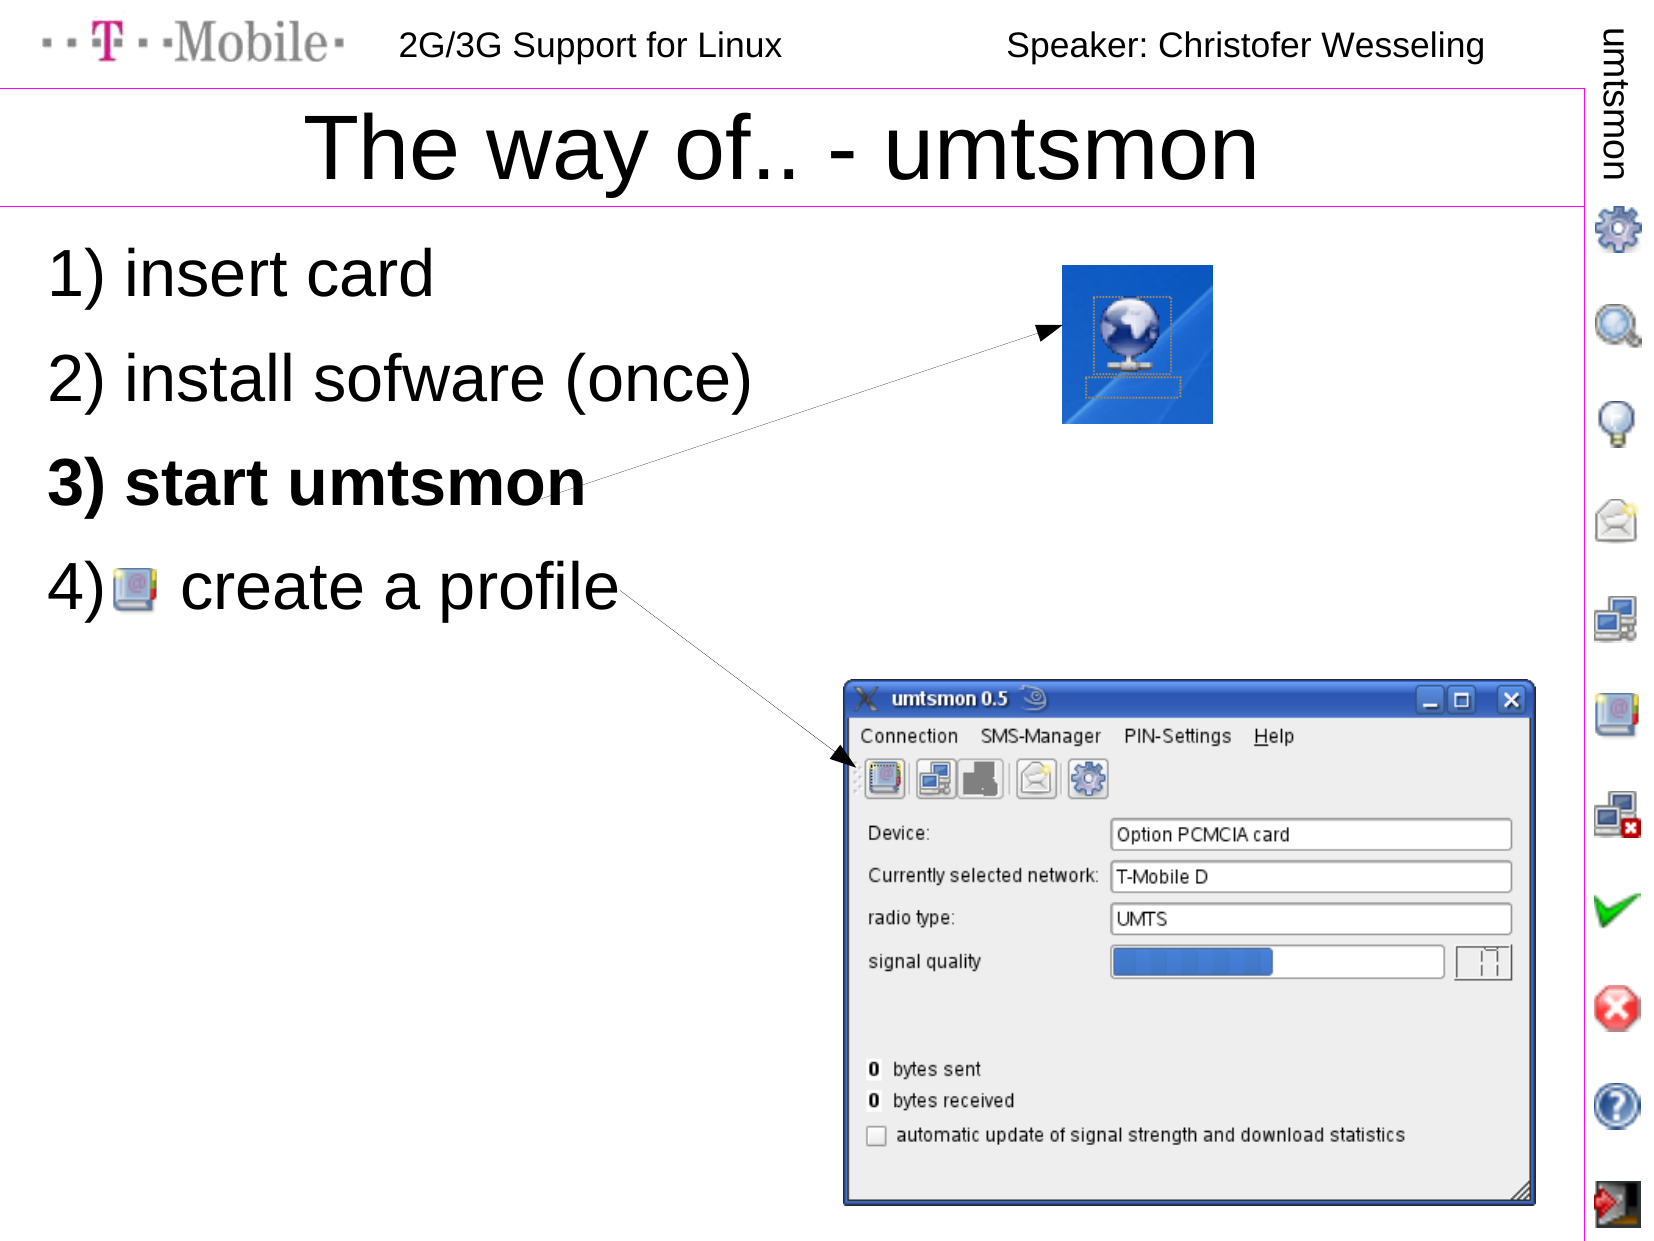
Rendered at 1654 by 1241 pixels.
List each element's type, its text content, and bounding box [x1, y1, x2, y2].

picture [1594, 499, 1641, 546]
picture [1594, 985, 1641, 1032]
picture [1594, 596, 1641, 643]
title The way of.. - umtsmon [0, 90, 1565, 205]
list 1) insert card 2) install sofware (once) 3) start umtsmon 4) create a profile [29, 236, 1536, 1211]
picture [1595, 304, 1642, 351]
picture [1594, 791, 1641, 838]
picture [1594, 693, 1641, 740]
picture [1595, 206, 1642, 253]
picture [1594, 888, 1641, 935]
picture [1594, 401, 1641, 448]
picture [1062, 265, 1213, 424]
picture [843, 679, 1536, 1206]
picture [1594, 1083, 1641, 1130]
picture [1594, 1181, 1641, 1228]
picture [112, 568, 159, 615]
picture [11, 6, 365, 77]
